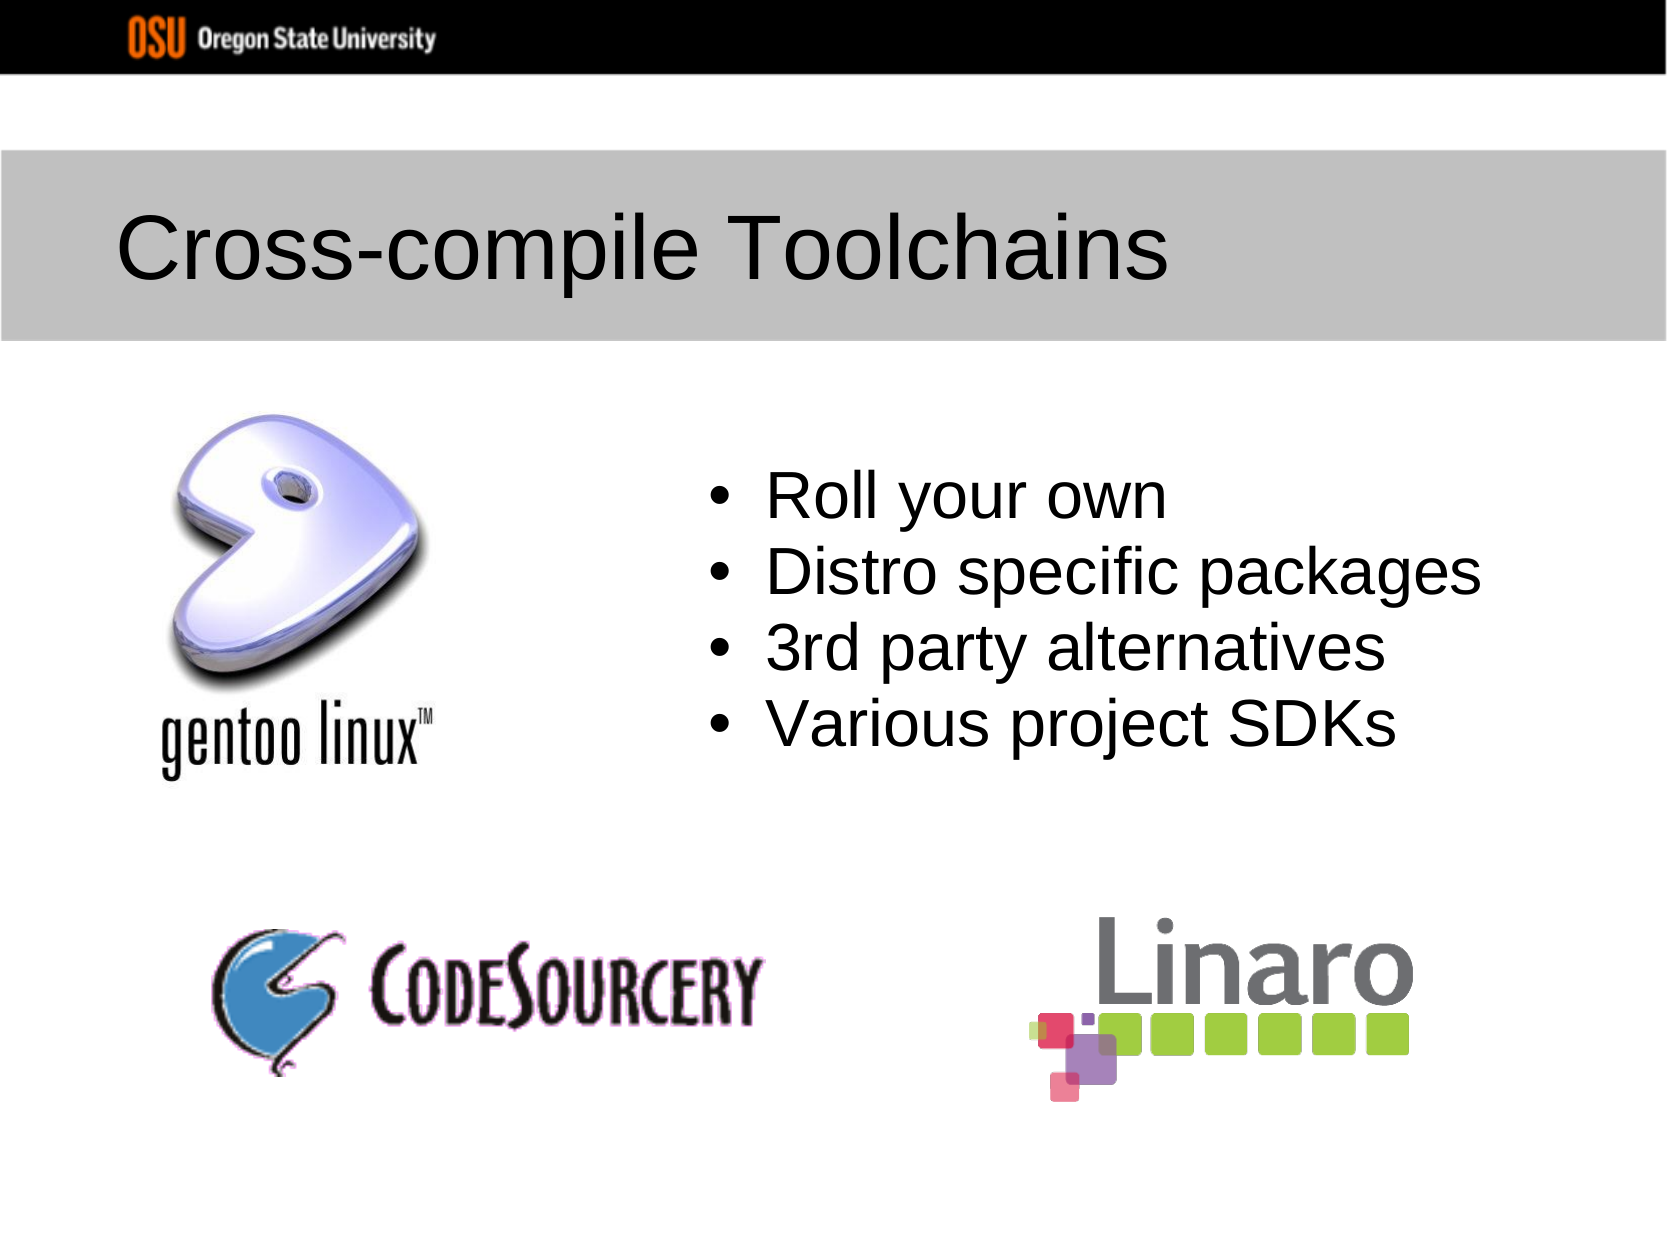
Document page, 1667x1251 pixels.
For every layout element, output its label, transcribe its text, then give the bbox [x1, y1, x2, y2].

picture [0, 149, 1667, 341]
picture [210, 929, 766, 1077]
picture [1020, 909, 1421, 1110]
subtitle Cross-compile Toolchains [115, 157, 1667, 341]
text_box Roll your own Distro specific packages 3rd party alternatives Various project SDKs [690, 458, 1561, 763]
picture [0, 0, 1667, 76]
picture [90, 395, 491, 796]
